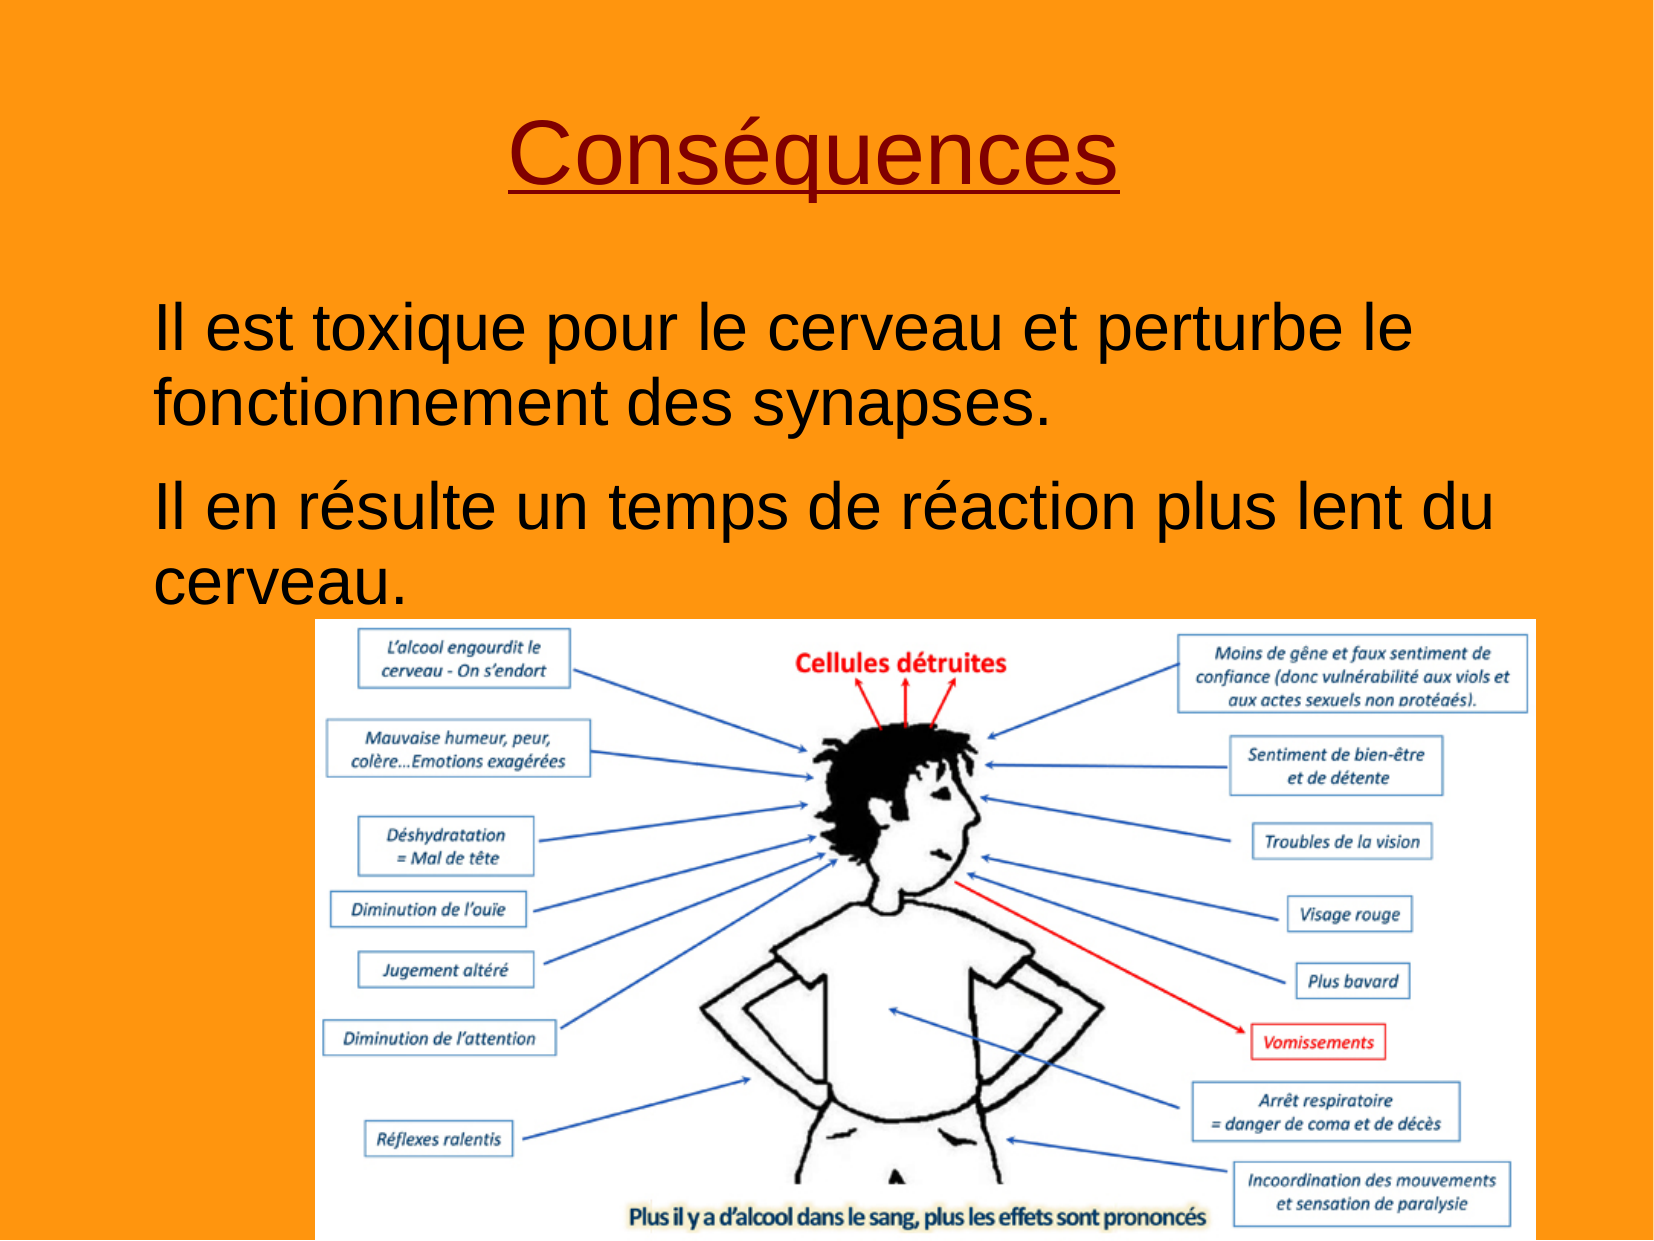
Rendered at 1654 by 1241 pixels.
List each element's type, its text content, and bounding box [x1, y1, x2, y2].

list Il est toxique pour le cerveau et perturbe le fonctionnement des synapses. Il en résulte un temps de réaction plus lent du cerveau. [82, 290, 1571, 1010]
picture [315, 619, 1536, 1241]
title Conséquences [82, 49, 1571, 257]
